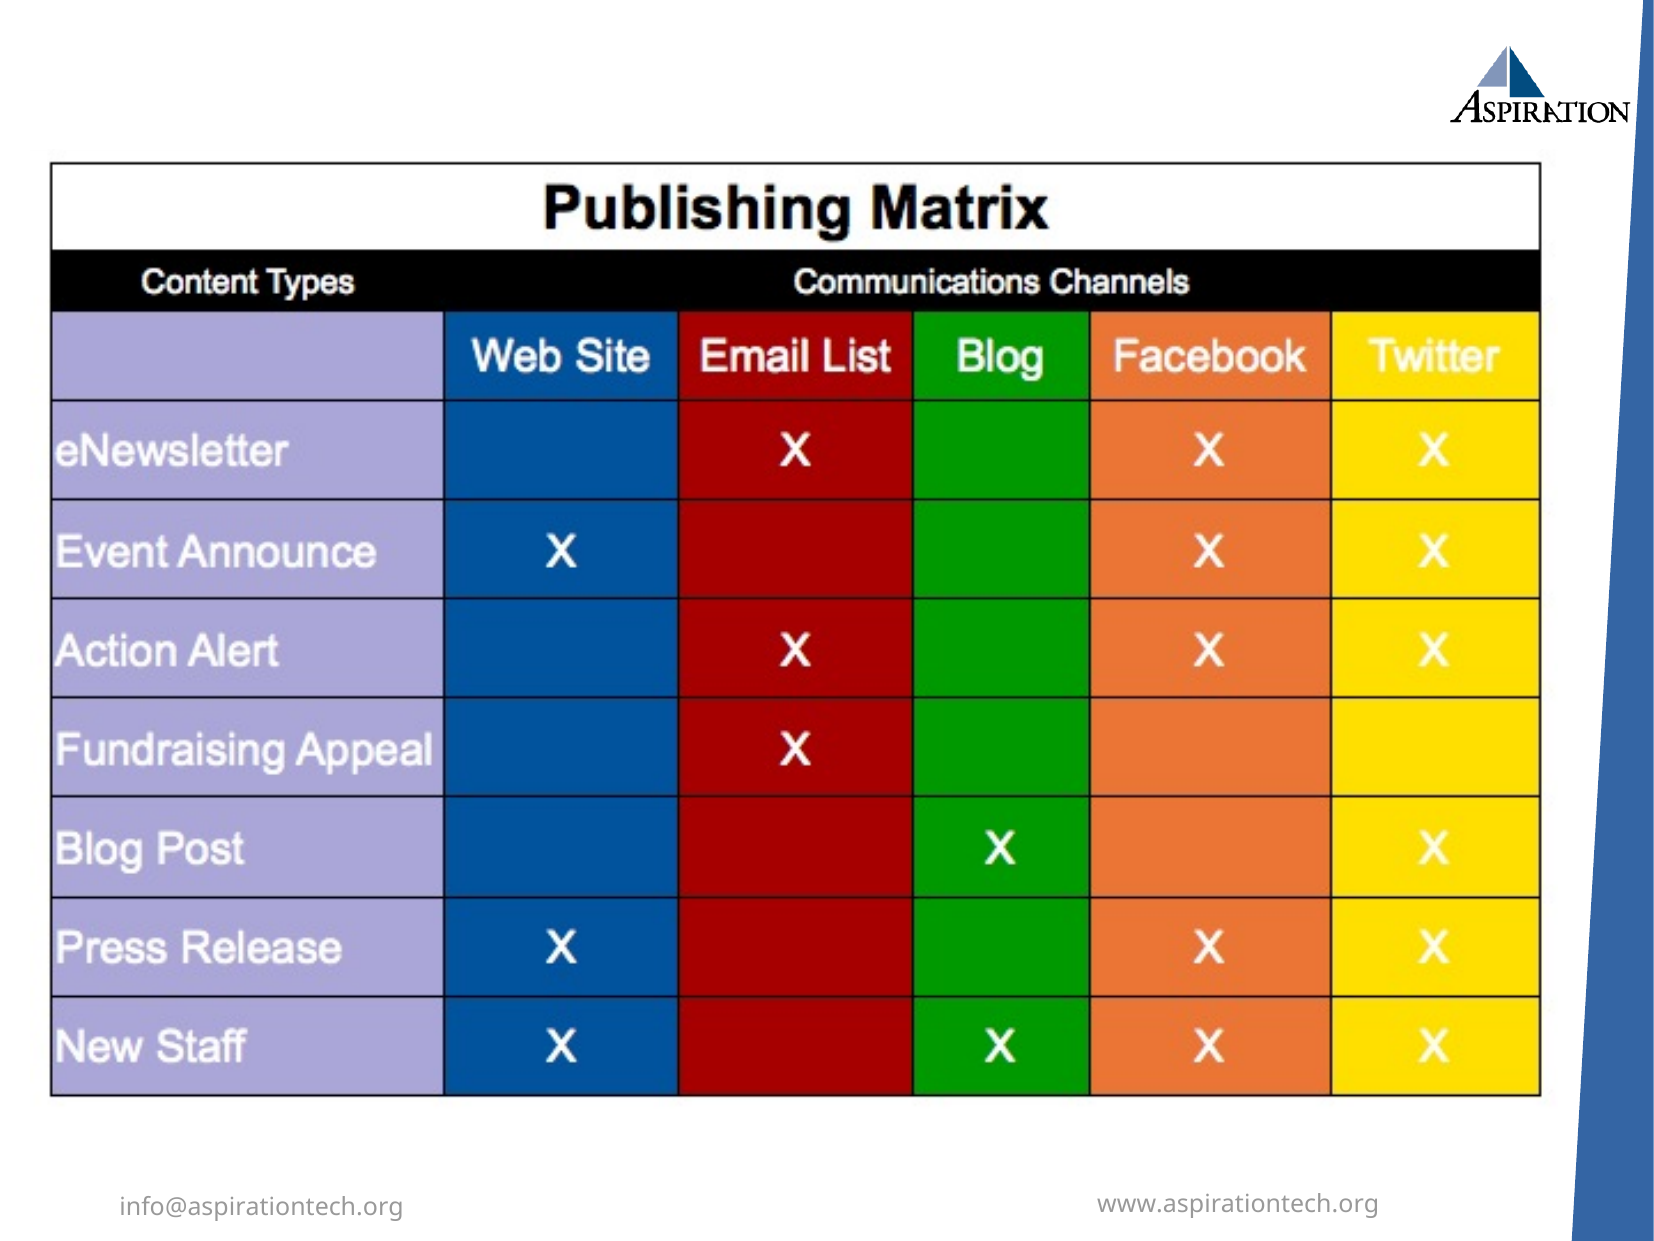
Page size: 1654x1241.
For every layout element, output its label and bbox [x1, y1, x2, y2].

picture [1450, 46, 1631, 132]
picture [30, 149, 1558, 1118]
